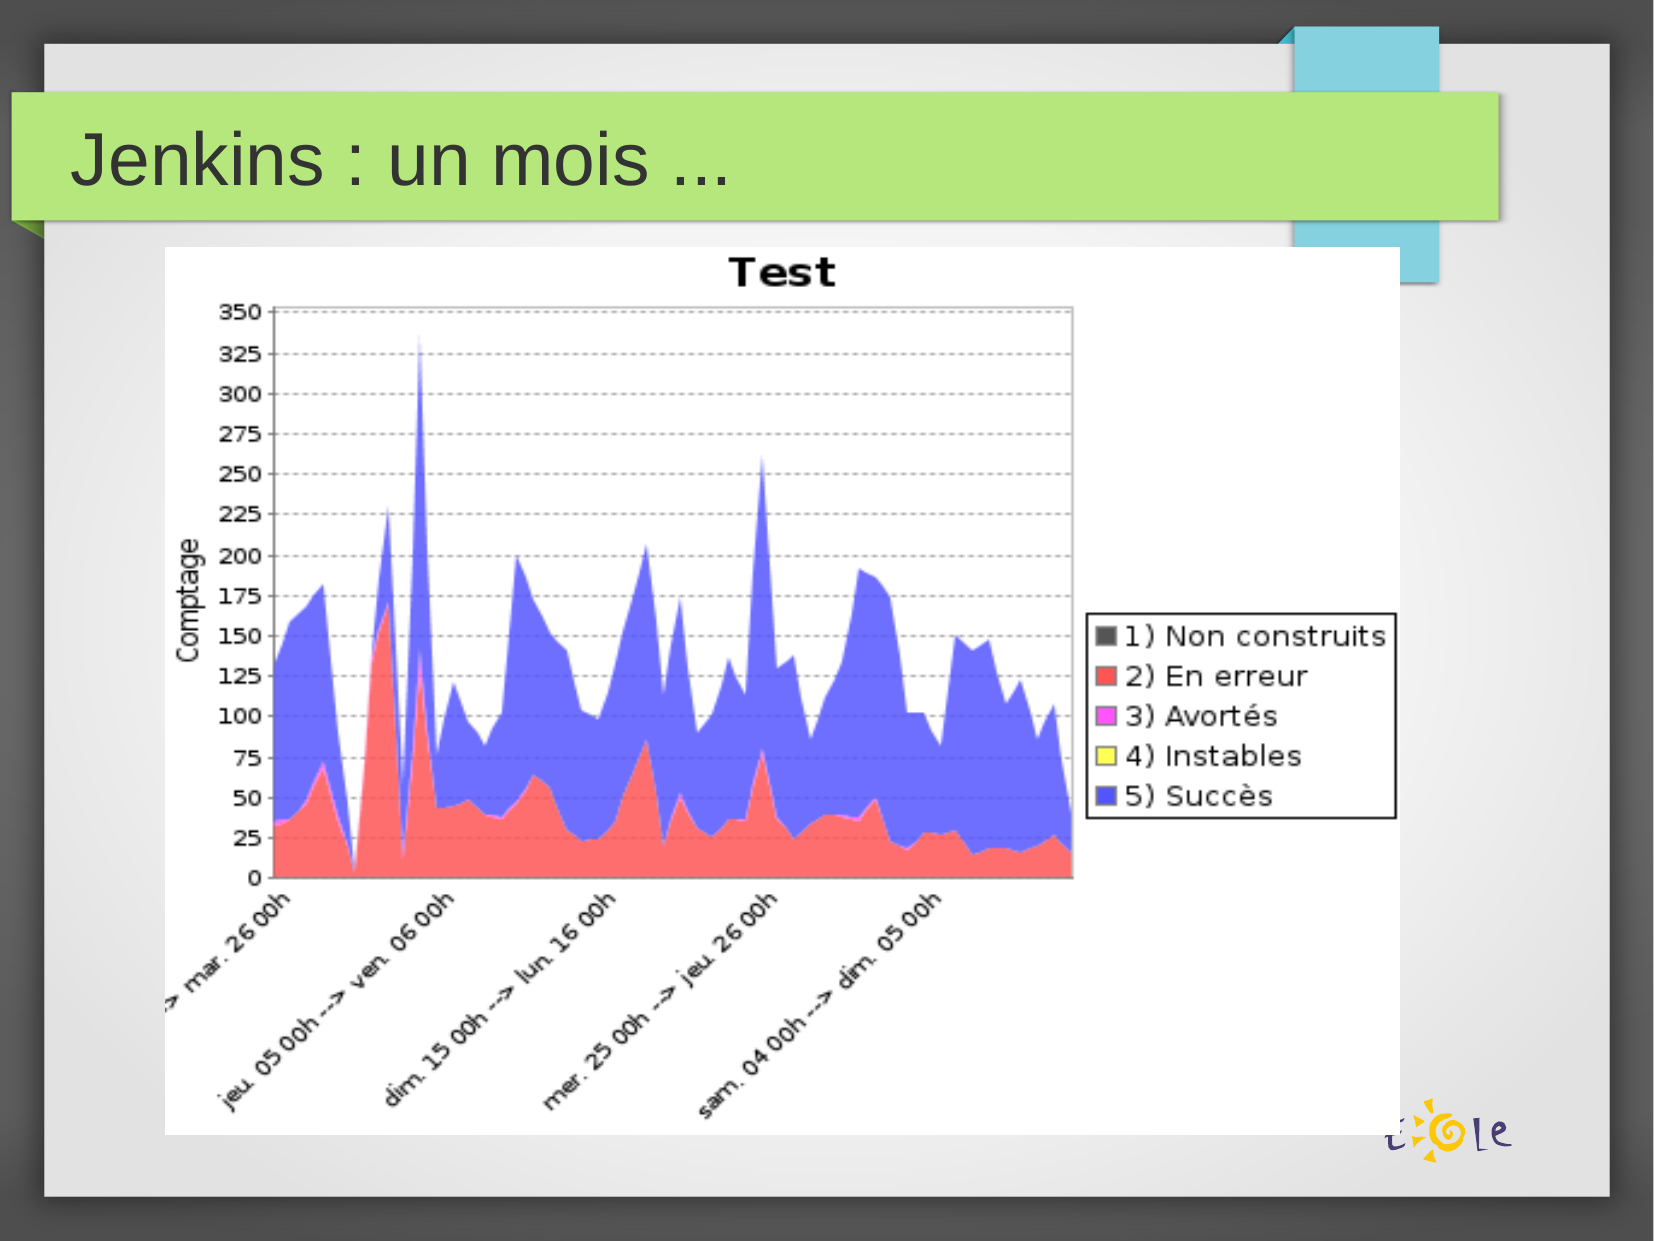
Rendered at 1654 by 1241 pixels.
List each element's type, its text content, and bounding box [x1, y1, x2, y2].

title Jenkins : un mois ... [70, 106, 1229, 213]
picture [0, 0, 1654, 1241]
